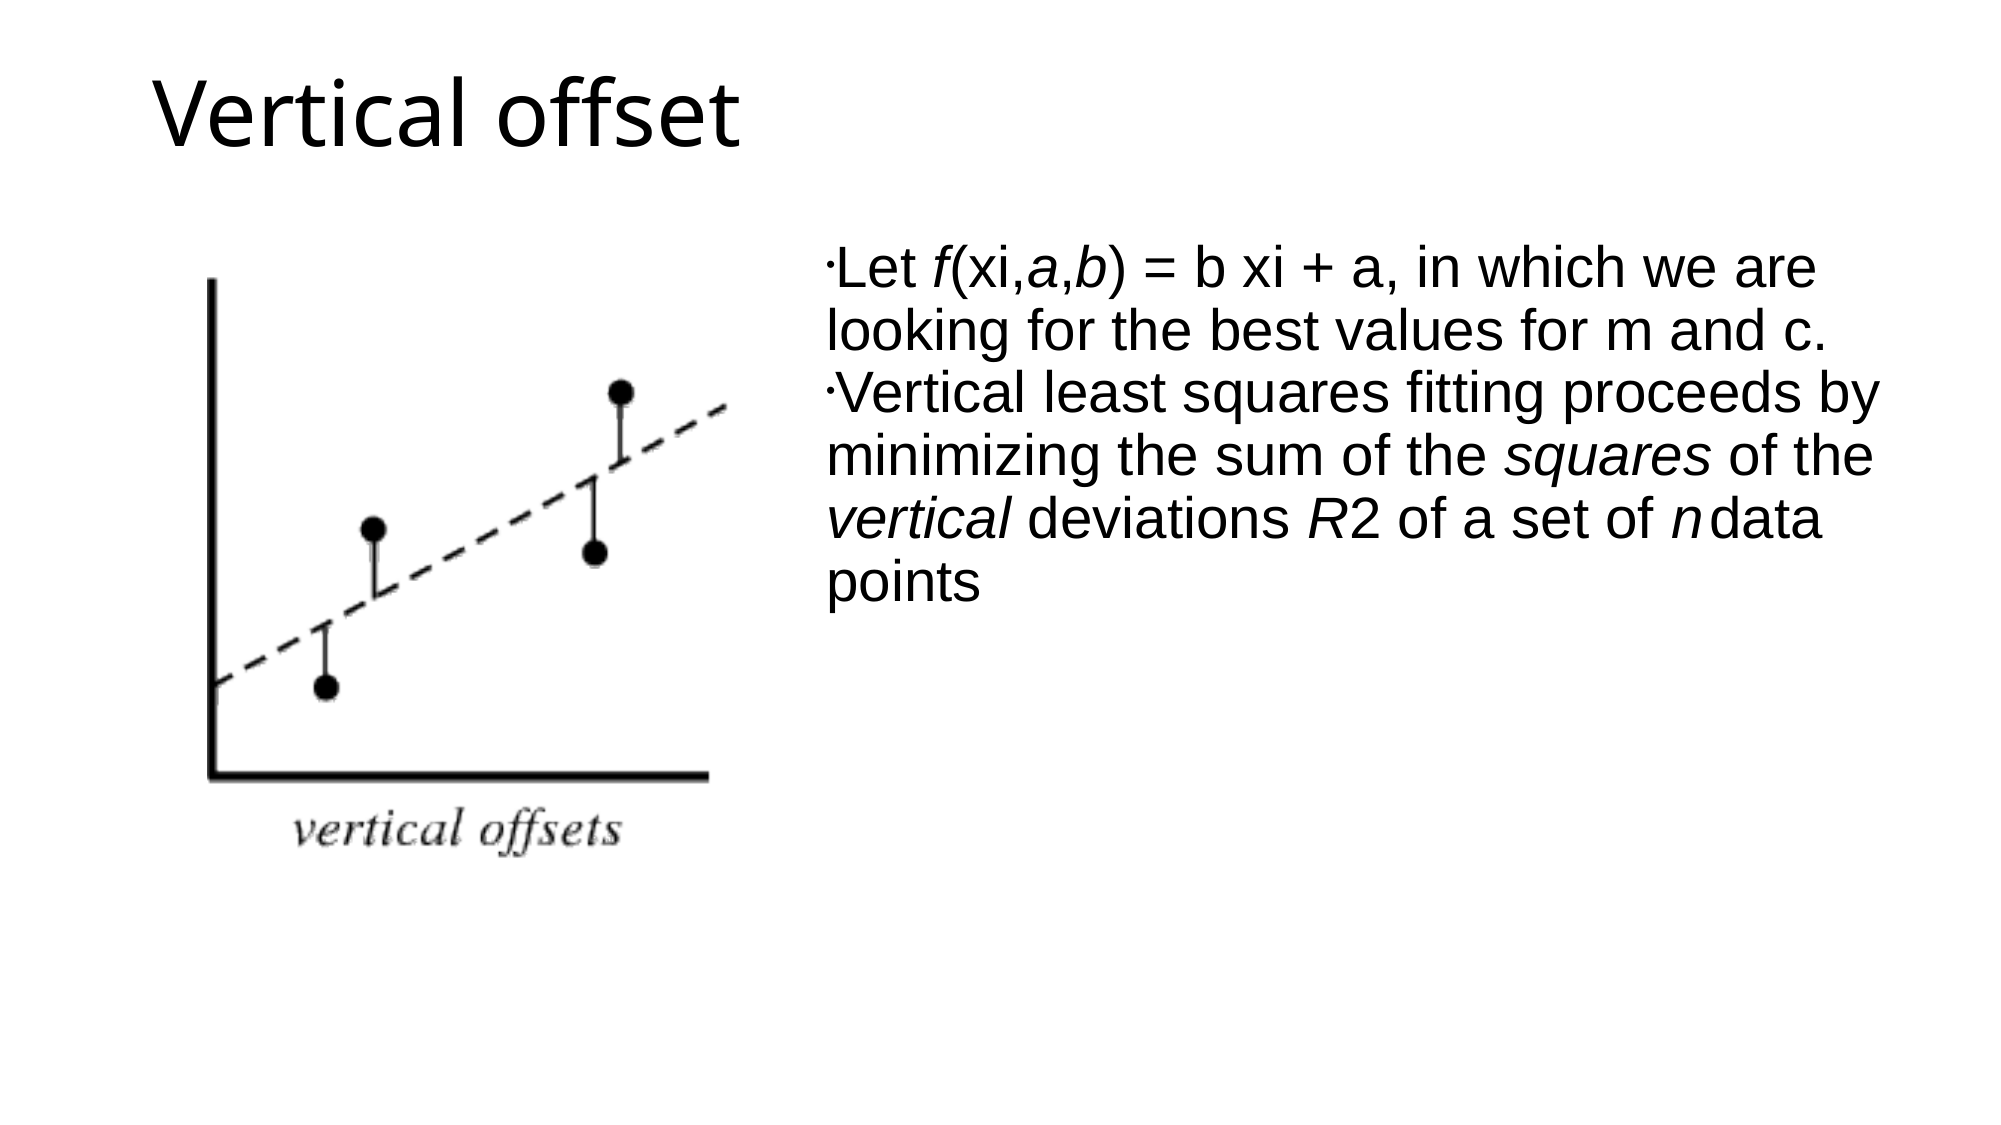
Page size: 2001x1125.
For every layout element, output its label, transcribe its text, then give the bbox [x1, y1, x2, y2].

picture [207, 277, 779, 861]
text_box Let f(xi,a,b) = b xi + a, in which we are looking for the best values for m and c. Vertical least squares fitting proceeds by minimizing the sum of the squares of the vertical deviations R2 of a set of n data points [811, 229, 1903, 943]
text_box Vertical offset [137, 59, 1862, 277]
text_box [779, 89, 1965, 901]
